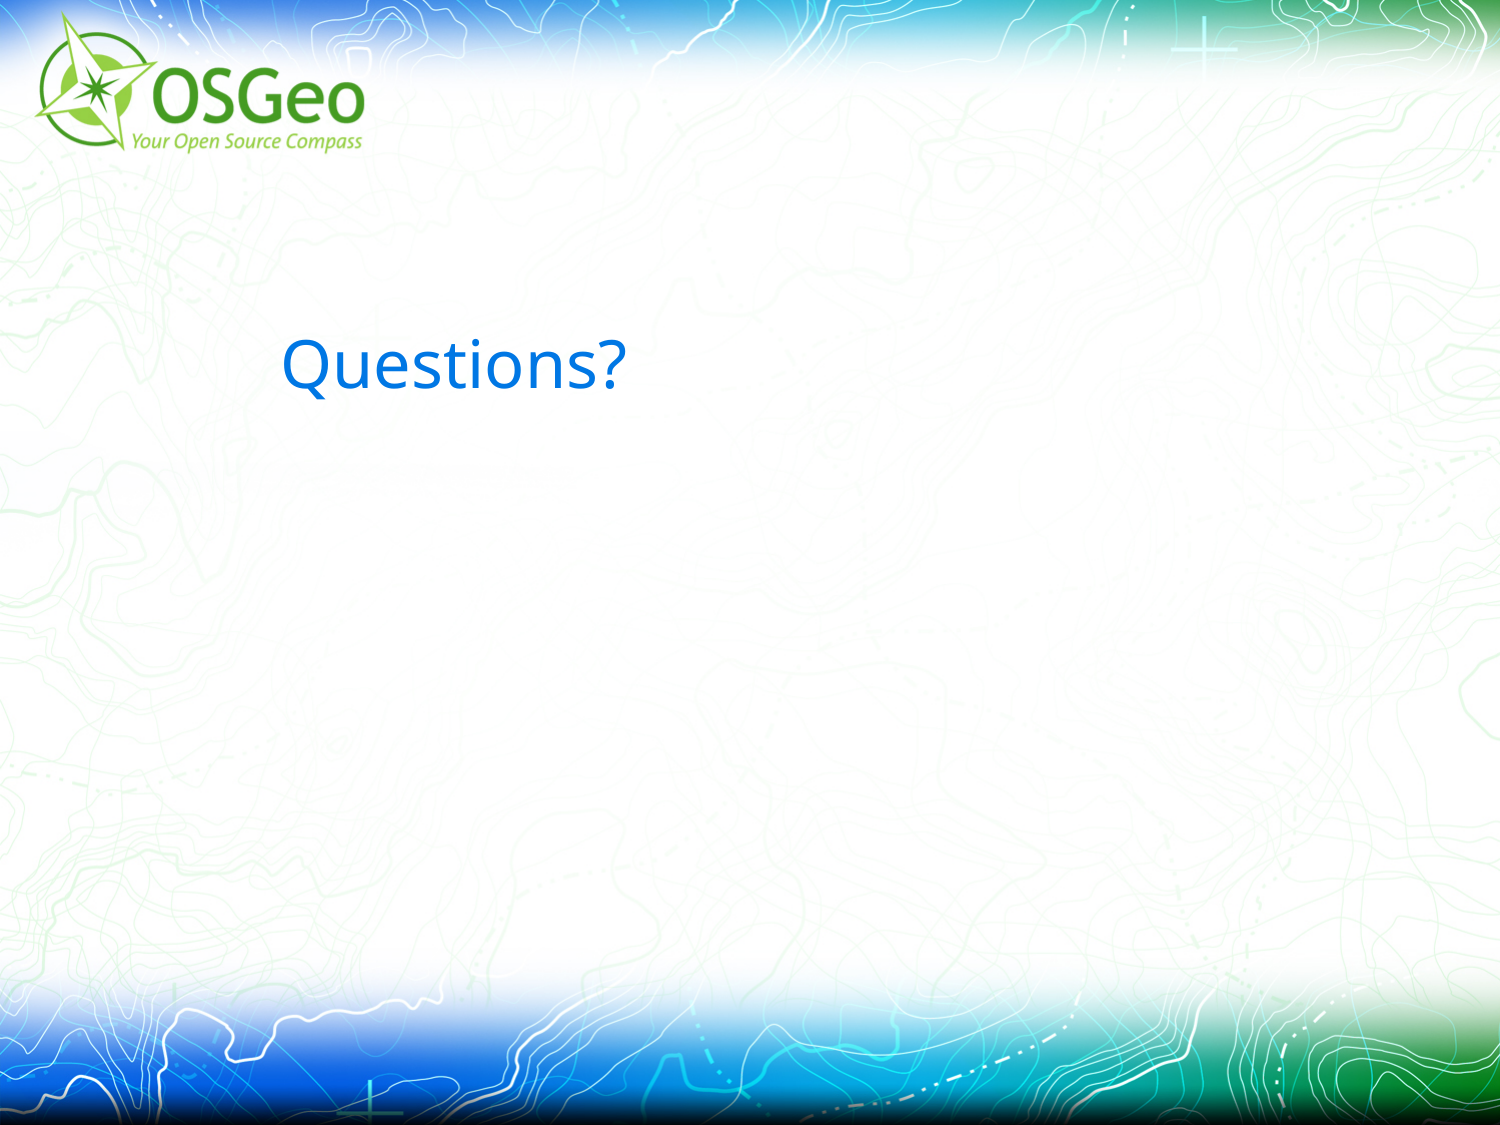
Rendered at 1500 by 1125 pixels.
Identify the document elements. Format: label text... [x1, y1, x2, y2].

title Questions? [265, 312, 1500, 414]
picture [0, 0, 1500, 1125]
